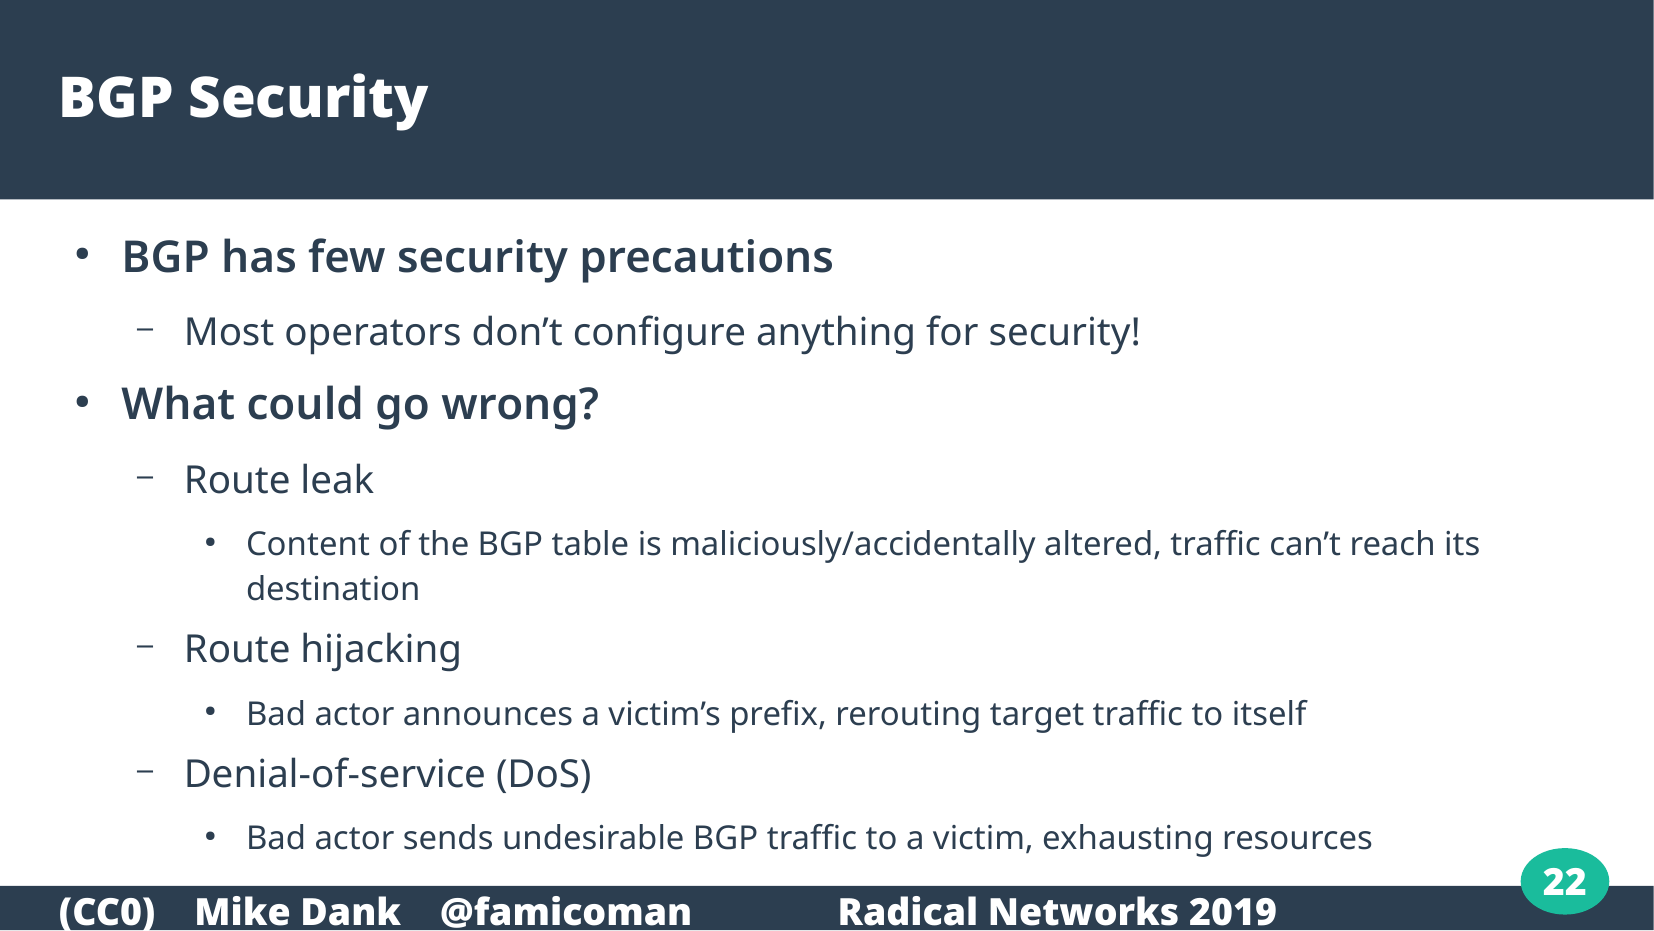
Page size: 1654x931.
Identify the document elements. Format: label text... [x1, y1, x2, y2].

title BGP Security [59, 37, 1595, 155]
list BGP has few security precautions Most operators don’t configure anything for security! What could go wrong? Route leak Content of the BGP table is maliciously/accidentally altered, traffic can’t reach its destination Route hijacking Bad actor announces a victim’s prefix, rerouting target traffic to itself Denial-of-service (DoS) Bad actor sends undesirable BGP traffic to a victim, exhausting resources [59, 225, 1636, 864]
